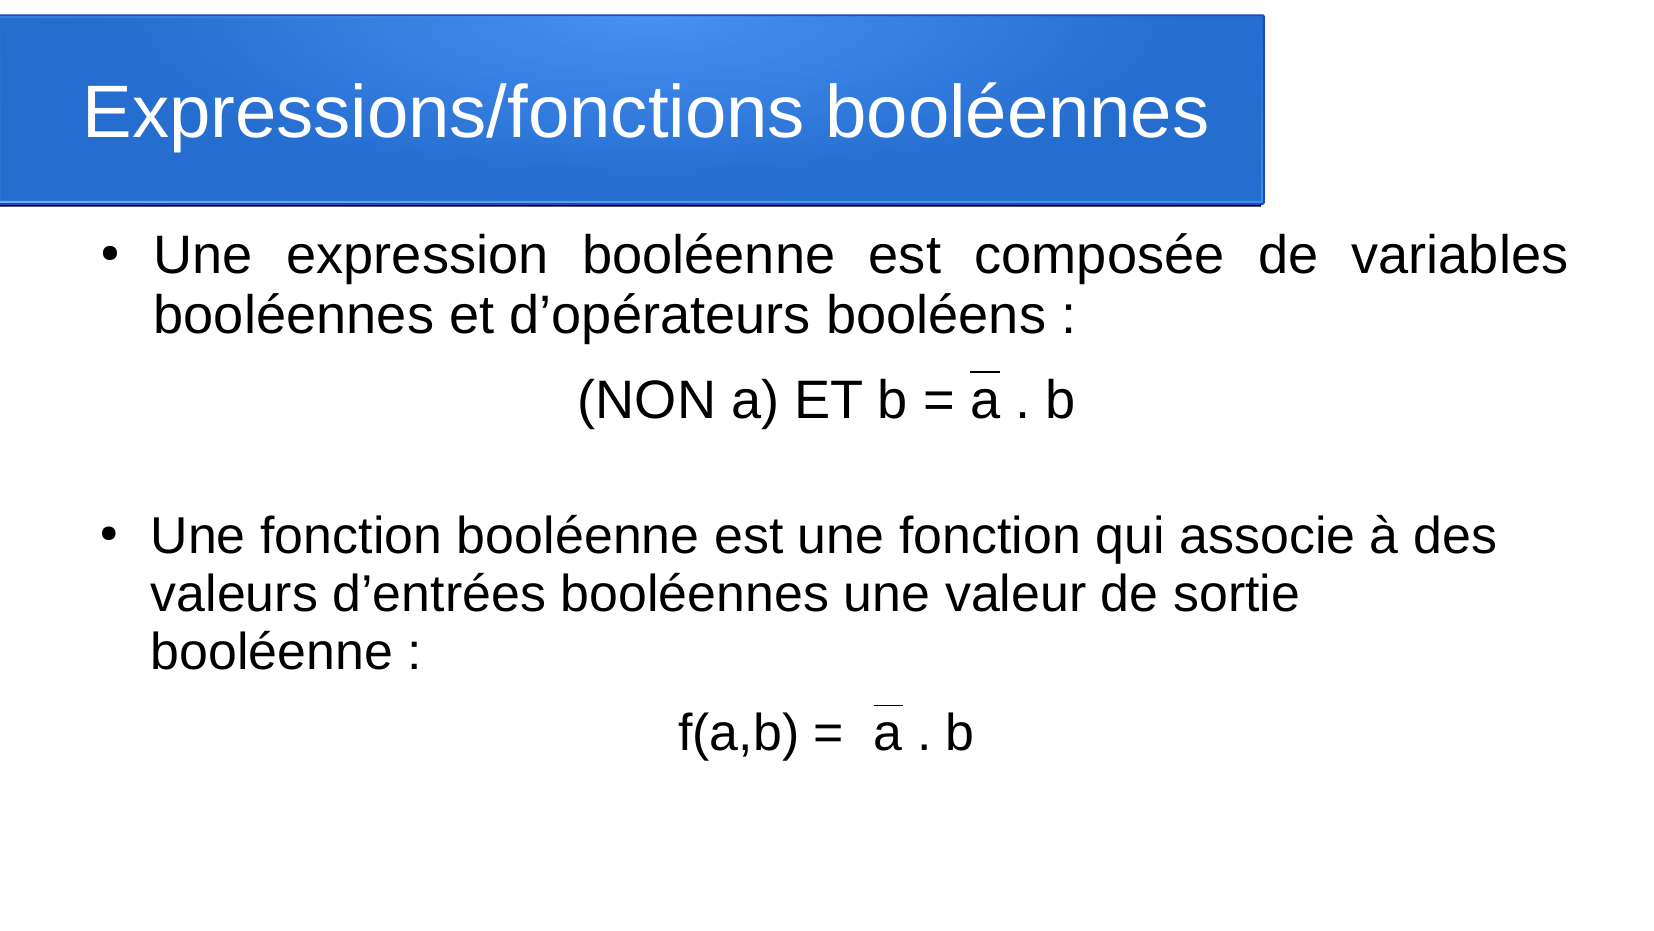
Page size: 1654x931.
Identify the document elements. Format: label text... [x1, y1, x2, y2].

list Une expression booléenne est composée de variables booléennes et d’opérateurs booléens : (NON a) ET b = a . b [82, 224, 1571, 482]
list Une fonction booléenne est une fonction qui associe à des valeurs d’entrées booléennes une valeur de sortie booléenne : f(a,b) = a . b [82, 506, 1571, 764]
title Expressions/fonctions booléennes [82, 35, 1235, 189]
